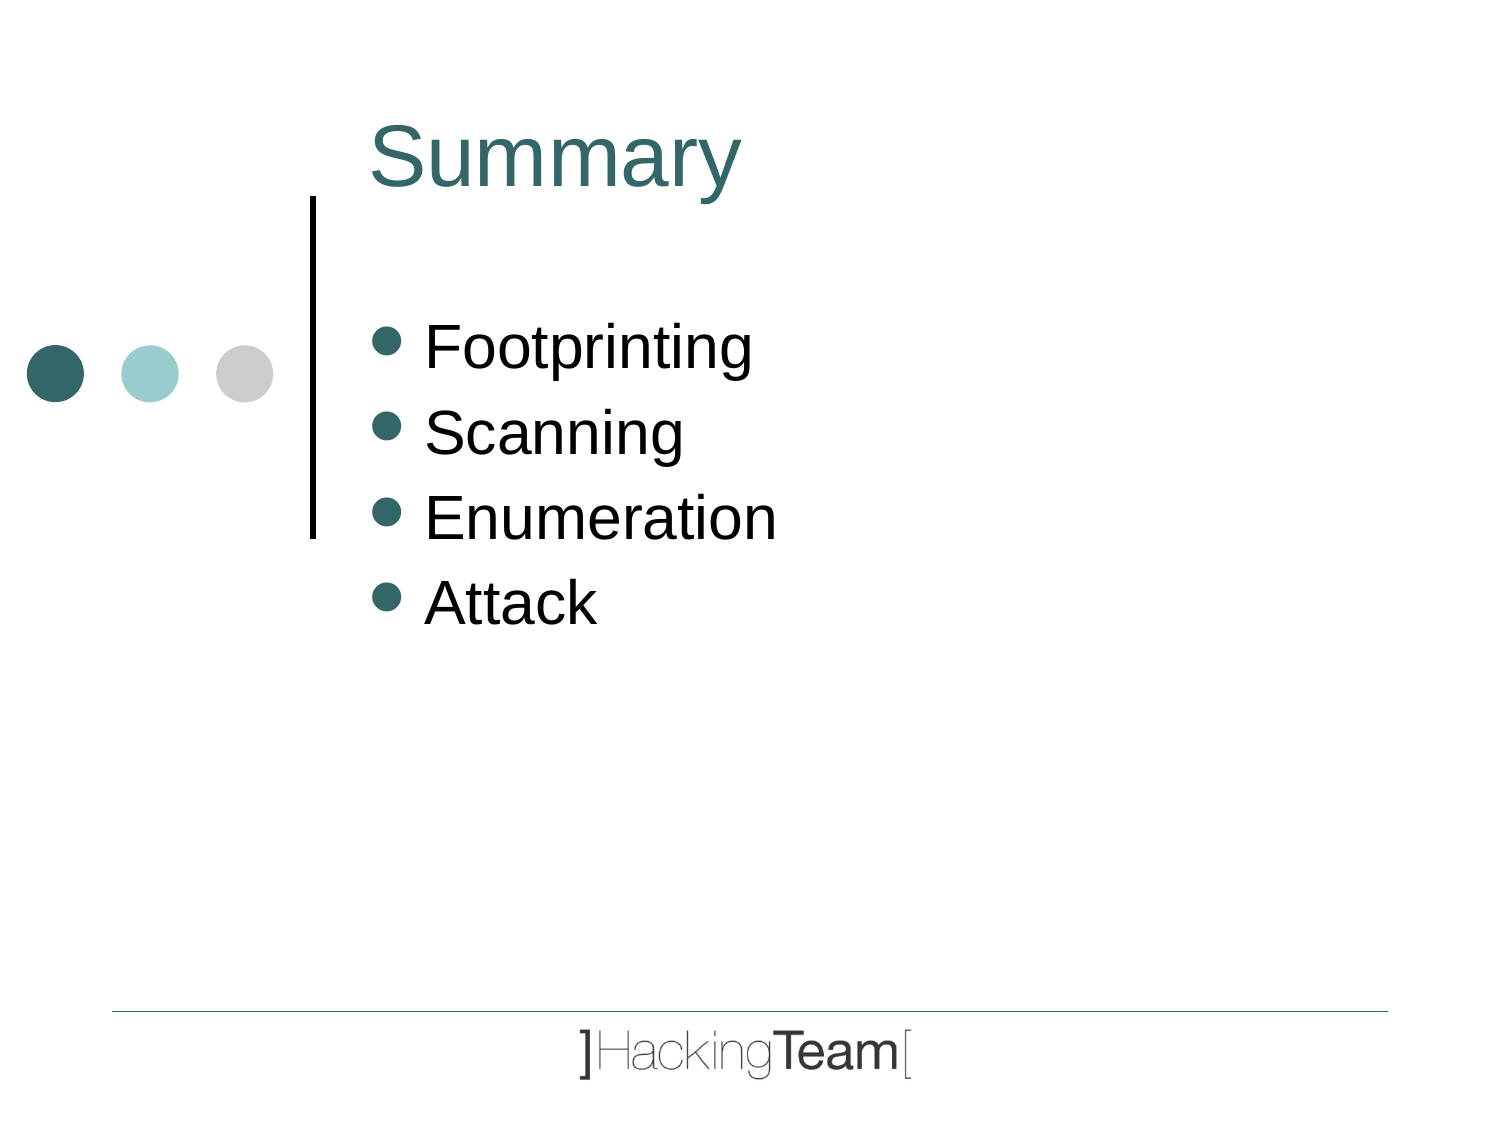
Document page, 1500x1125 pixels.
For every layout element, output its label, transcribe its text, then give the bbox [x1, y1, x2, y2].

title Summary [249, 38, 1401, 275]
picture [574, 1041, 916, 1084]
list Footprinting Scanning Enumeration Attack [249, 312, 1401, 1041]
